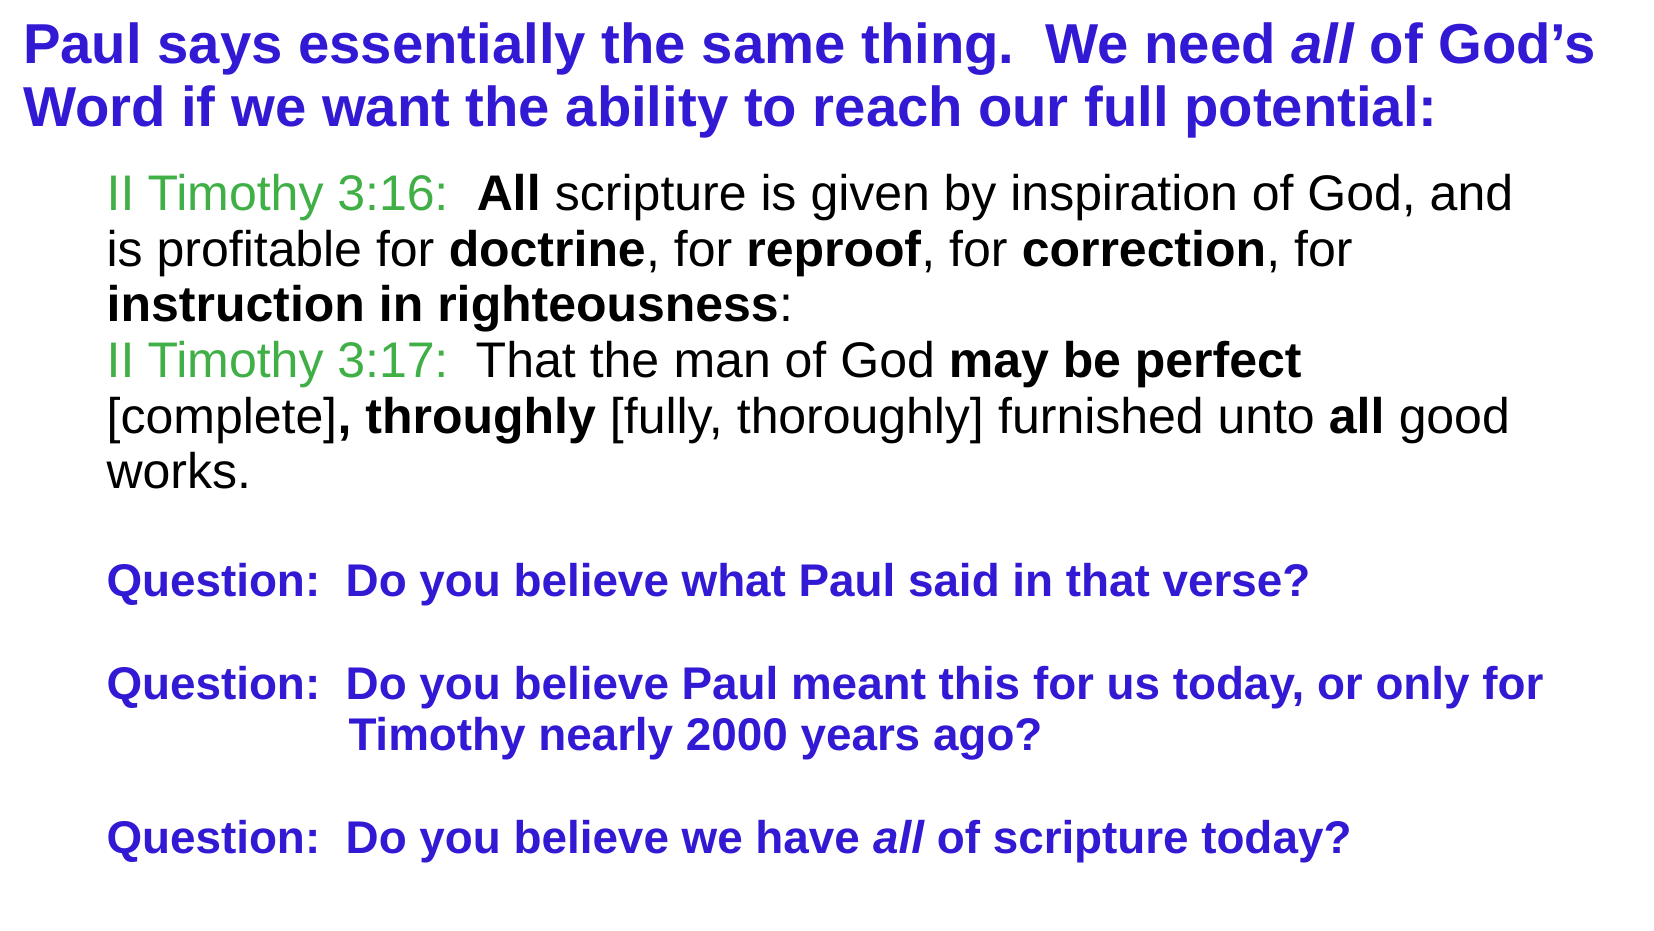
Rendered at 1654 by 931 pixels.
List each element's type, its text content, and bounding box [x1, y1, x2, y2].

text_box II Timothy 3:16: All scripture is given by inspiration of God, and is profitable for doctrine, for reproof, for correction, for instruction in righteousness: II Timothy 3:17: That the man of God may be perfect [complete], throughly [fully, thoroughly] furnished unto all good works. Question: Do you believe what Paul said in that verse? Question: Do you believe Paul meant this for us today, or only for Timothy nearly 2000 years ago? Question: Do you believe we have all of scripture today? [91, 157, 1568, 918]
text_box Paul says essentially the same thing. We need all of God’s Word if we want the ability to reach our full potential: [8, 5, 1651, 146]
